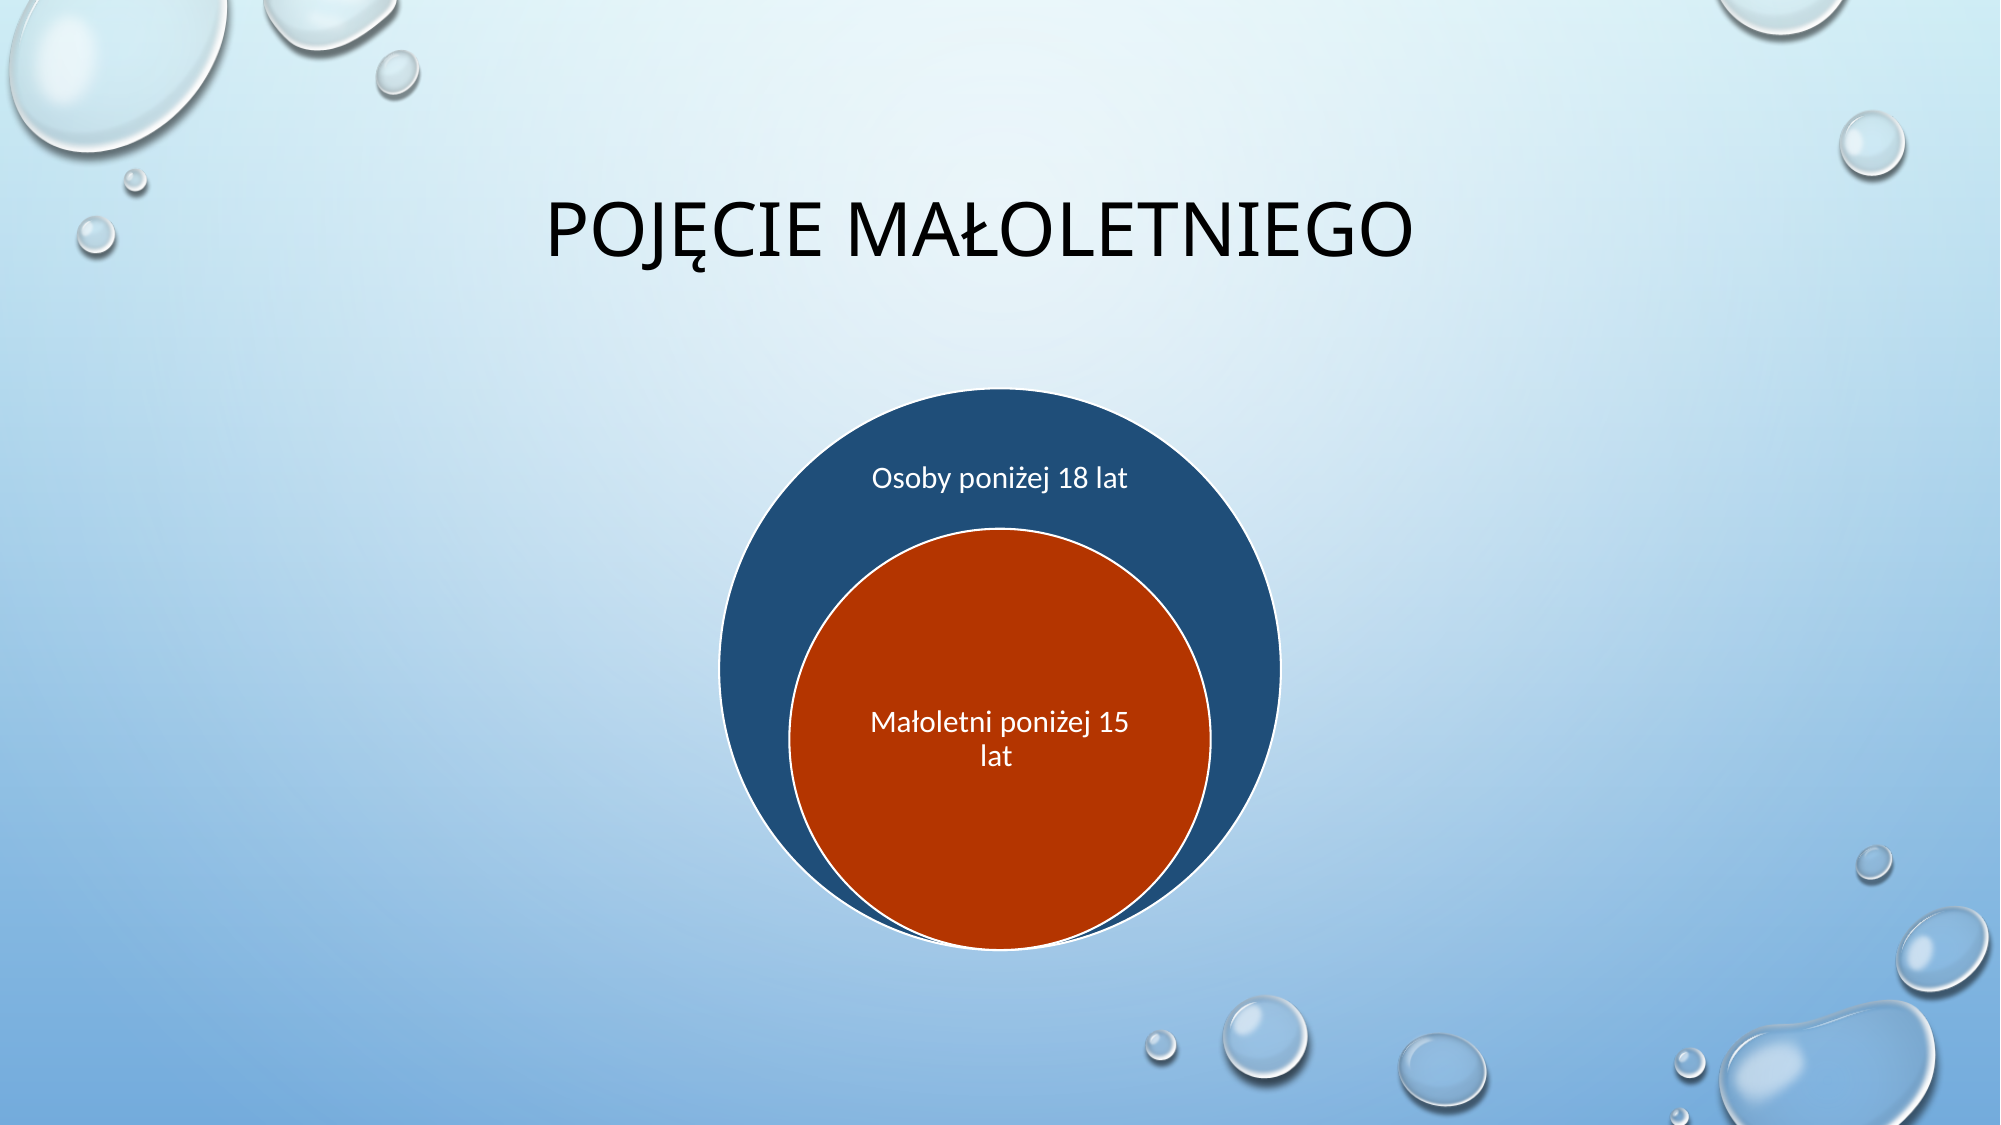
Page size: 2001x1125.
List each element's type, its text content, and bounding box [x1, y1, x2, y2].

title Pojęcie małoletniego [149, 101, 1851, 364]
text_box Małoletni poniżej 15 lat [789, 528, 1211, 951]
text_box Osoby poniżej 18 lat [719, 388, 1281, 948]
